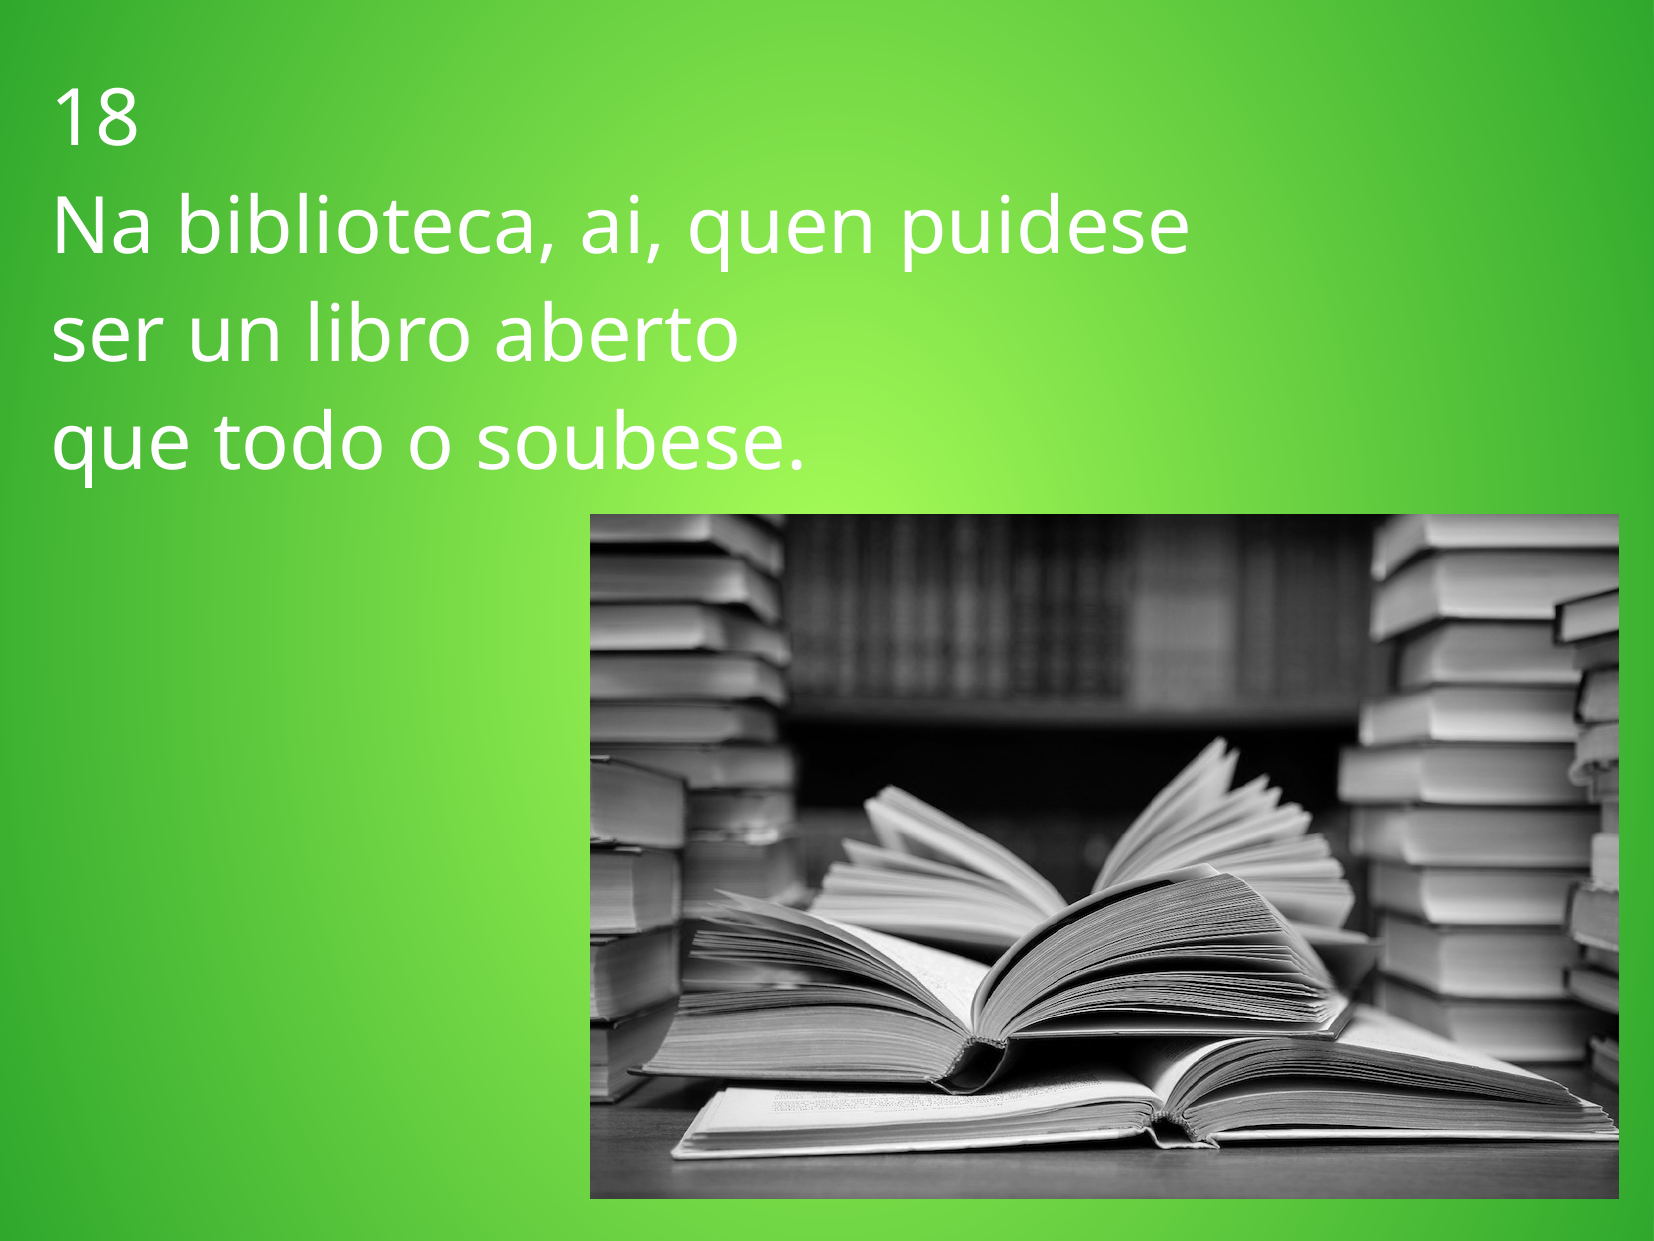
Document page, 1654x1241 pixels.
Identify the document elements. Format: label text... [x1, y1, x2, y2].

picture [590, 514, 1619, 1199]
text_box 18 Na biblioteca, ai, quen puidese ser un libro aberto que todo o soubese. [35, 53, 1654, 509]
